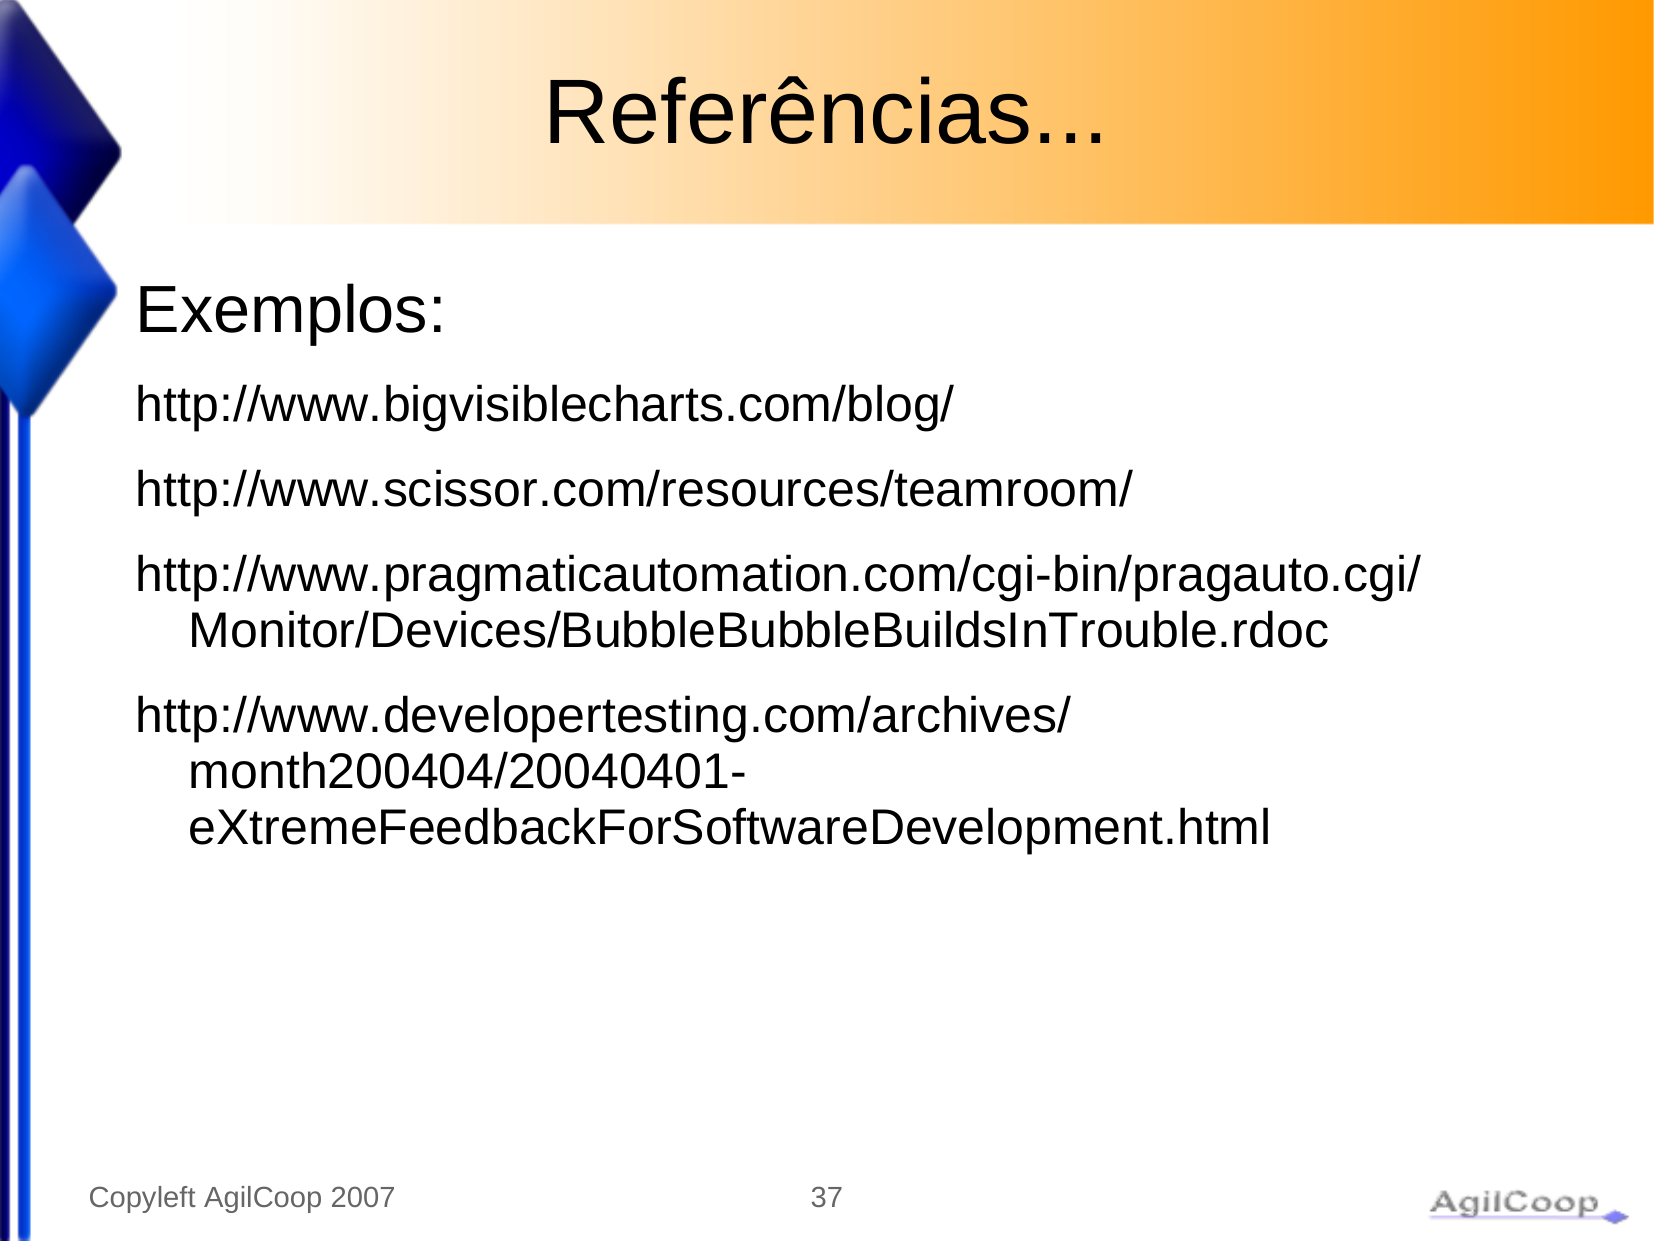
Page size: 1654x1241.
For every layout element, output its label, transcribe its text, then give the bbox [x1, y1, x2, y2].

list Exemplos: http://www.bigvisiblecharts.com/blog/ http://www.scissor.com/resources/teamroom/ http://www.pragmaticautomation.com/cgi-bin/pragauto.cgi/Monitor/Devices/BubbleBubbleBuildsInTrouble.rdoc http://www.developertesting.com/archives/month200404/20040401-eXtremeFeedbackForSoftwareDevelopment.html [118, 271, 1607, 1108]
picture [0, 0, 1654, 1241]
title Referências... [82, 15, 1571, 208]
